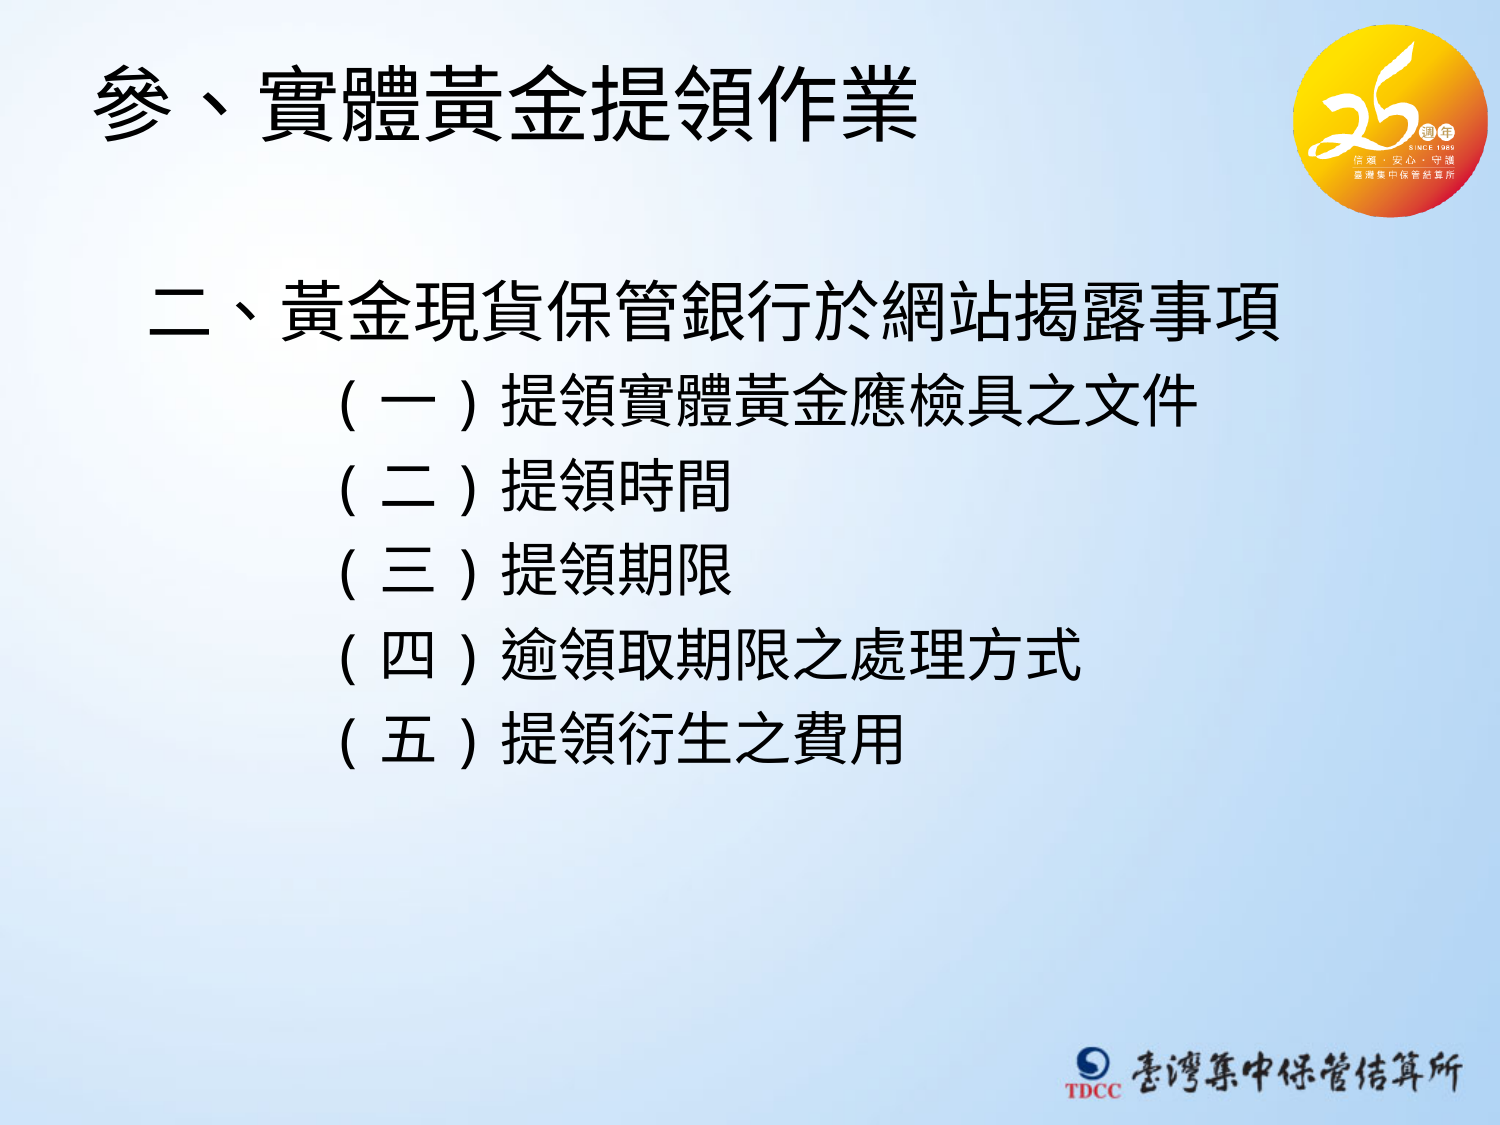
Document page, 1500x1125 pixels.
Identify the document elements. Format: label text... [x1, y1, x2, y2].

title 參、實體黃金提領作業 [75, 45, 1426, 233]
list 二、黃金現貨保管銀行於網站揭露事項 (一)提領實體黃金應檢具之文件 (二)提領時間 (三)提領期限 (四)逾領取期限之處理方式 (五)提領衍生之費用 [75, 262, 1426, 1005]
